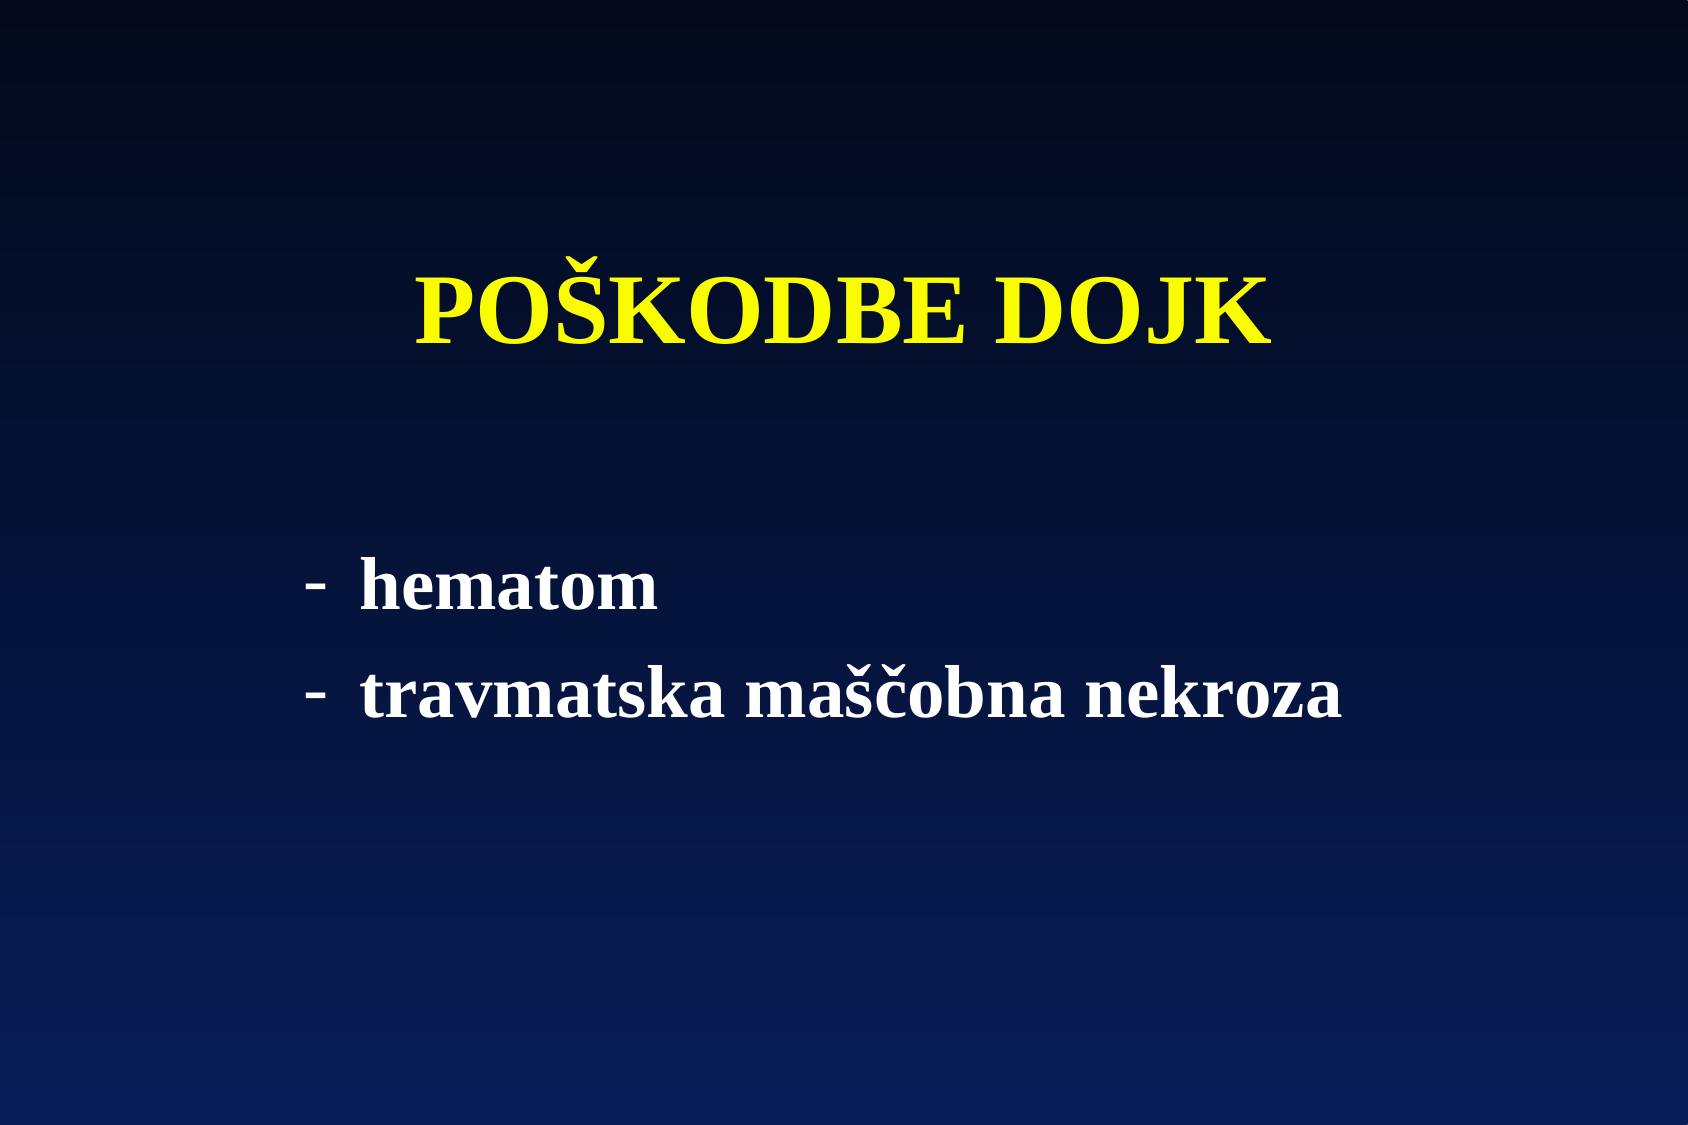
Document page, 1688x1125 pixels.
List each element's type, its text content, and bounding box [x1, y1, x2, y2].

list hematom travmatska maščobna nekroza [288, 527, 1541, 870]
title POŠKODBE DOJK [0, 184, 1688, 423]
